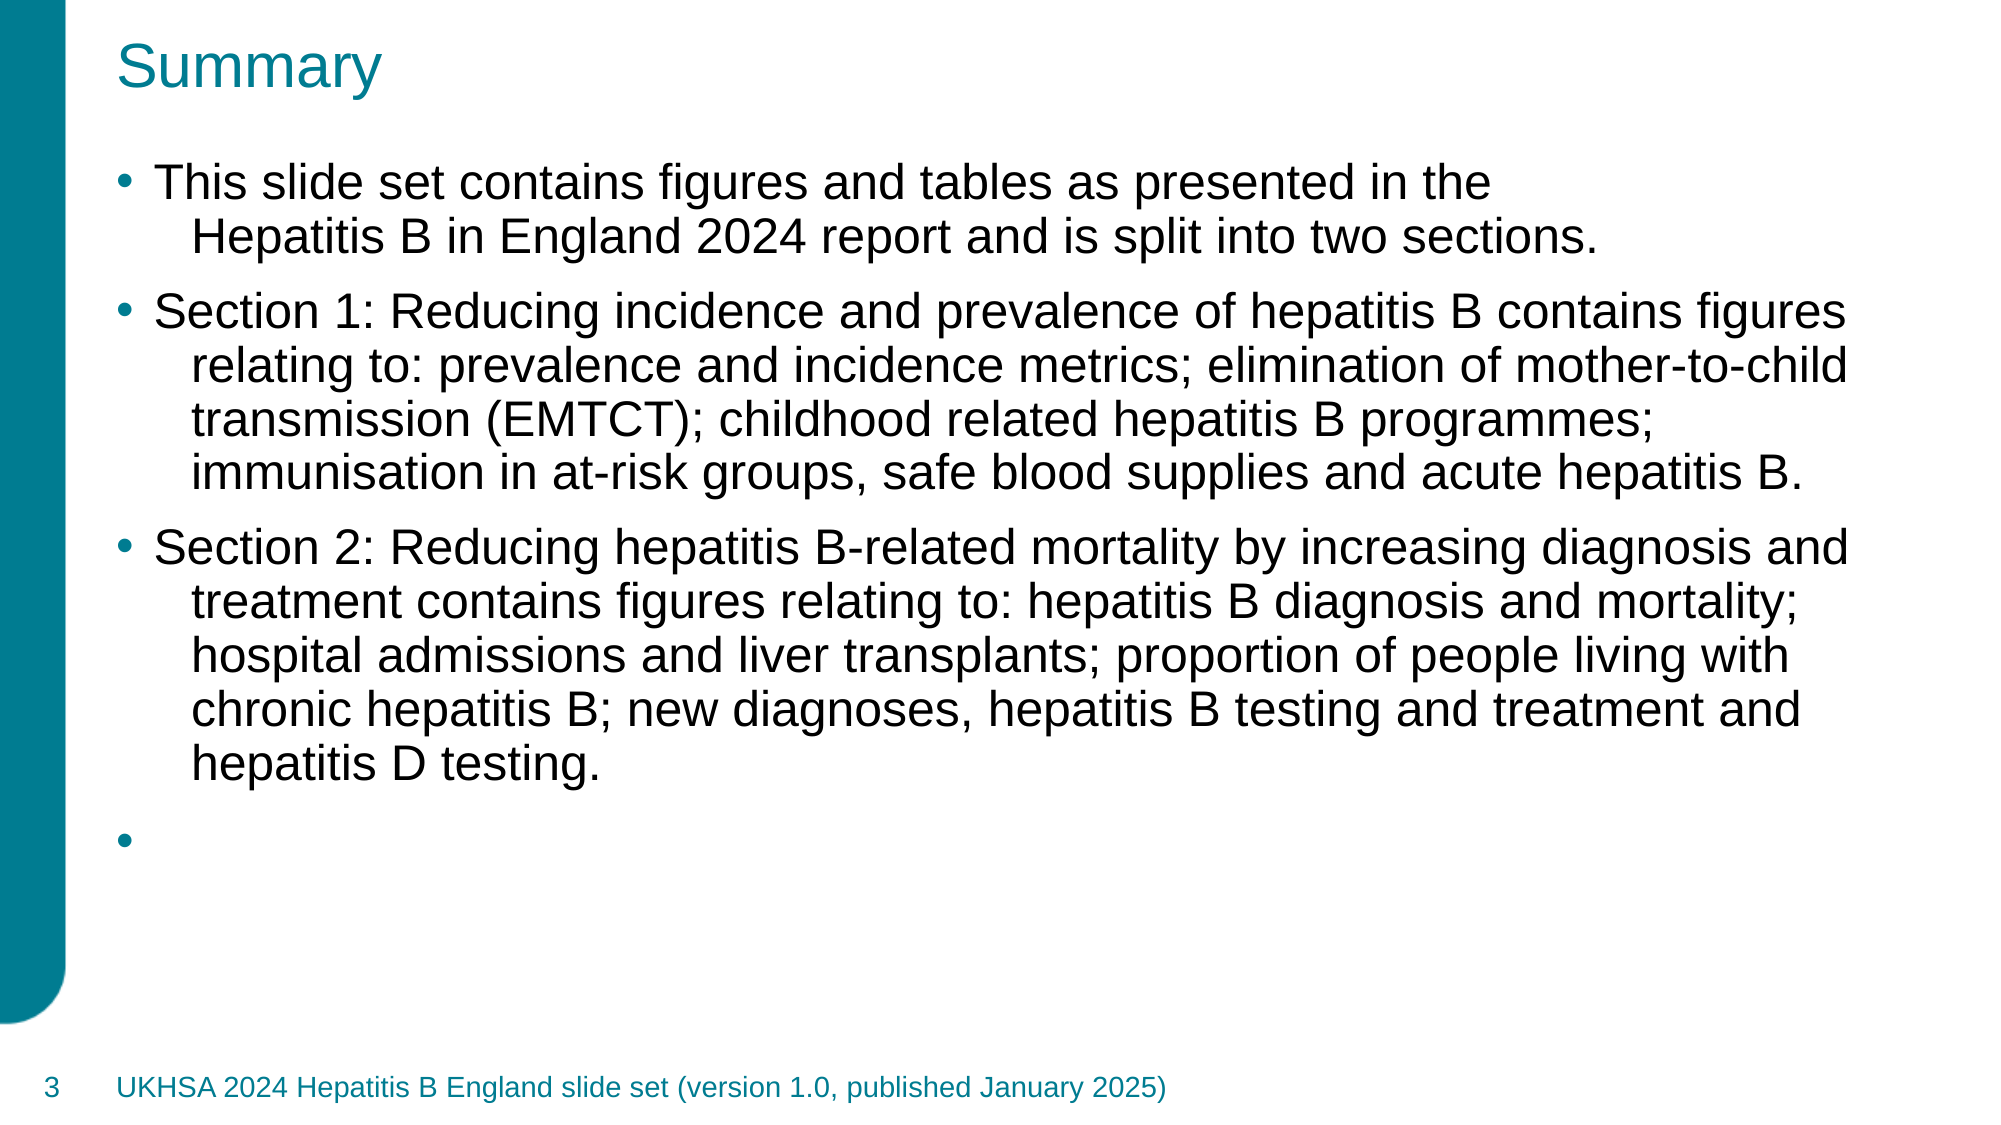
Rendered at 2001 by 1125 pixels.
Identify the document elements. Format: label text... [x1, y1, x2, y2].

title Summary [101, 26, 1926, 148]
text_box UKHSA 2024 Hepatitis B England slide set (version 1.0, published January 2025) [101, 1056, 1743, 1116]
list This slide set contains figures and tables as presented in the Hepatitis B in England 2024 report and is split into two sections. Section 1: Reducing incidence and prevalence of hepatitis B contains figures relating to: prevalence and incidence metrics; elimination of mother-to-child transmission (EMTCT); childhood related hepatitis B programmes; immunisation in at-risk groups, safe blood supplies and acute hepatitis B. Section 2: Reducing hepatitis B-related mortality by increasing diagnosis and treatment contains figures relating to: hepatitis B diagnosis and mortality; hospital admissions and liver transplants; proportion of people living with chronic hepatitis B; new diagnoses, hepatitis B testing and treatment and hepatitis D testing. [101, 148, 1926, 863]
text_box [3, 1056, 102, 1117]
